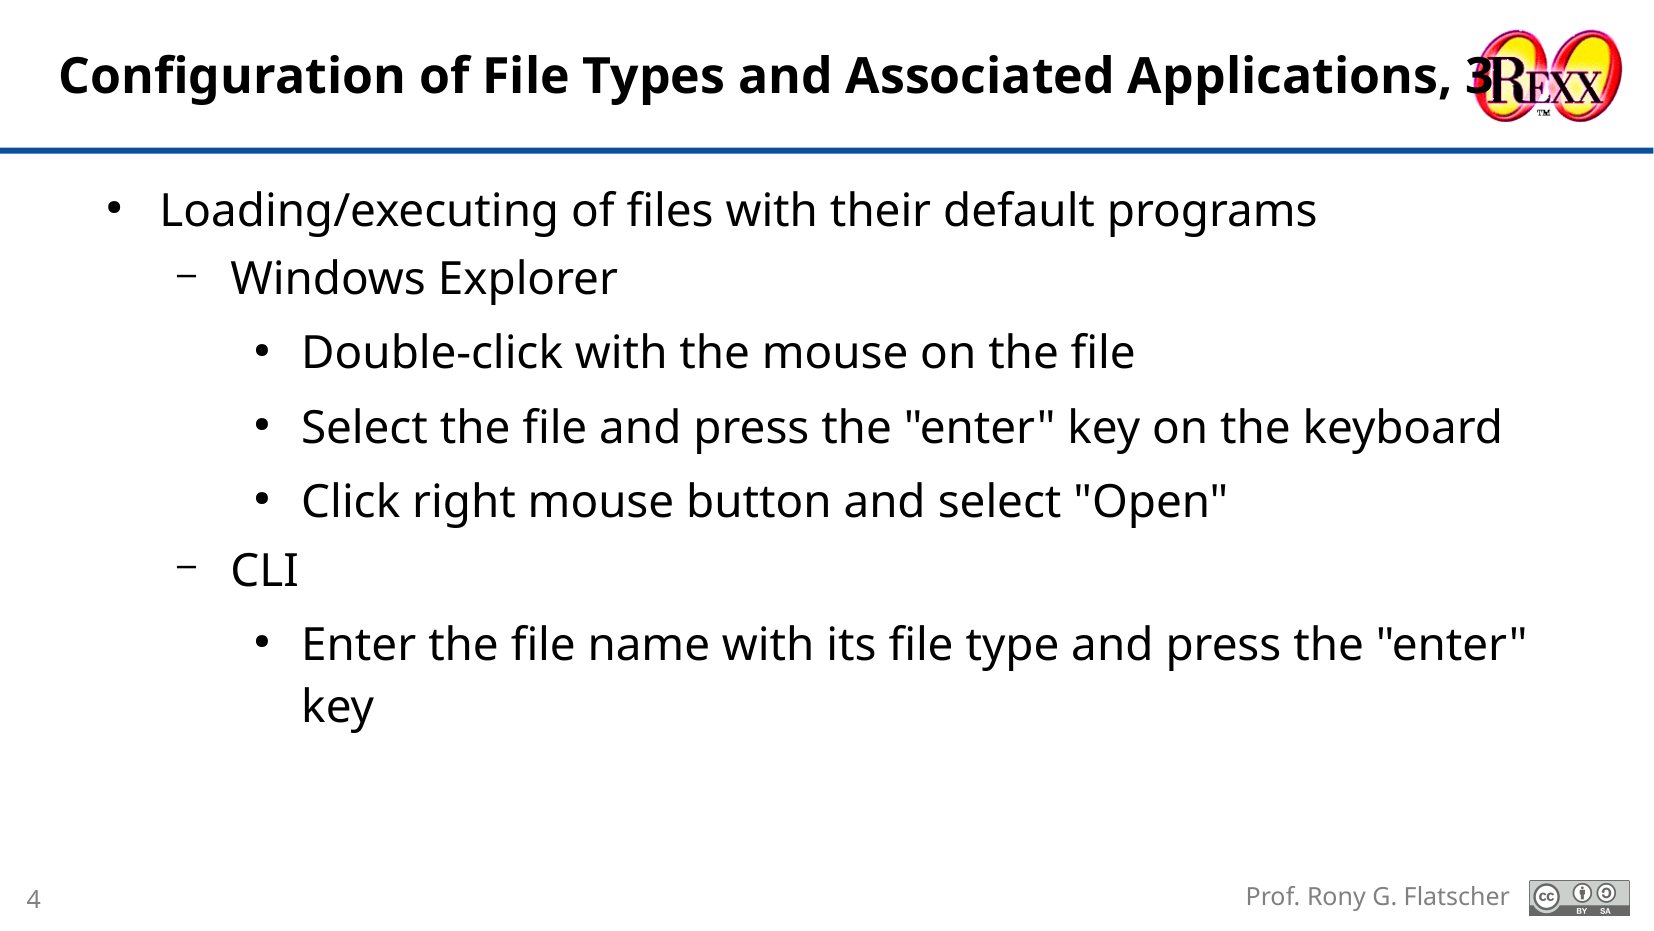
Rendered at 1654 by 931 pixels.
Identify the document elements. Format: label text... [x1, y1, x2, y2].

list Loading/executing of files with their default programs Windows Explorer Double-click with the mouse on the file Select the file and press the "enter" key on the keyboard Click right mouse button and select "Open" CLI Enter the file name with its file type and press the "enter" key [88, 177, 1577, 857]
title Configuration of File Types and Associated Applications, 3 [0, 0, 1625, 148]
